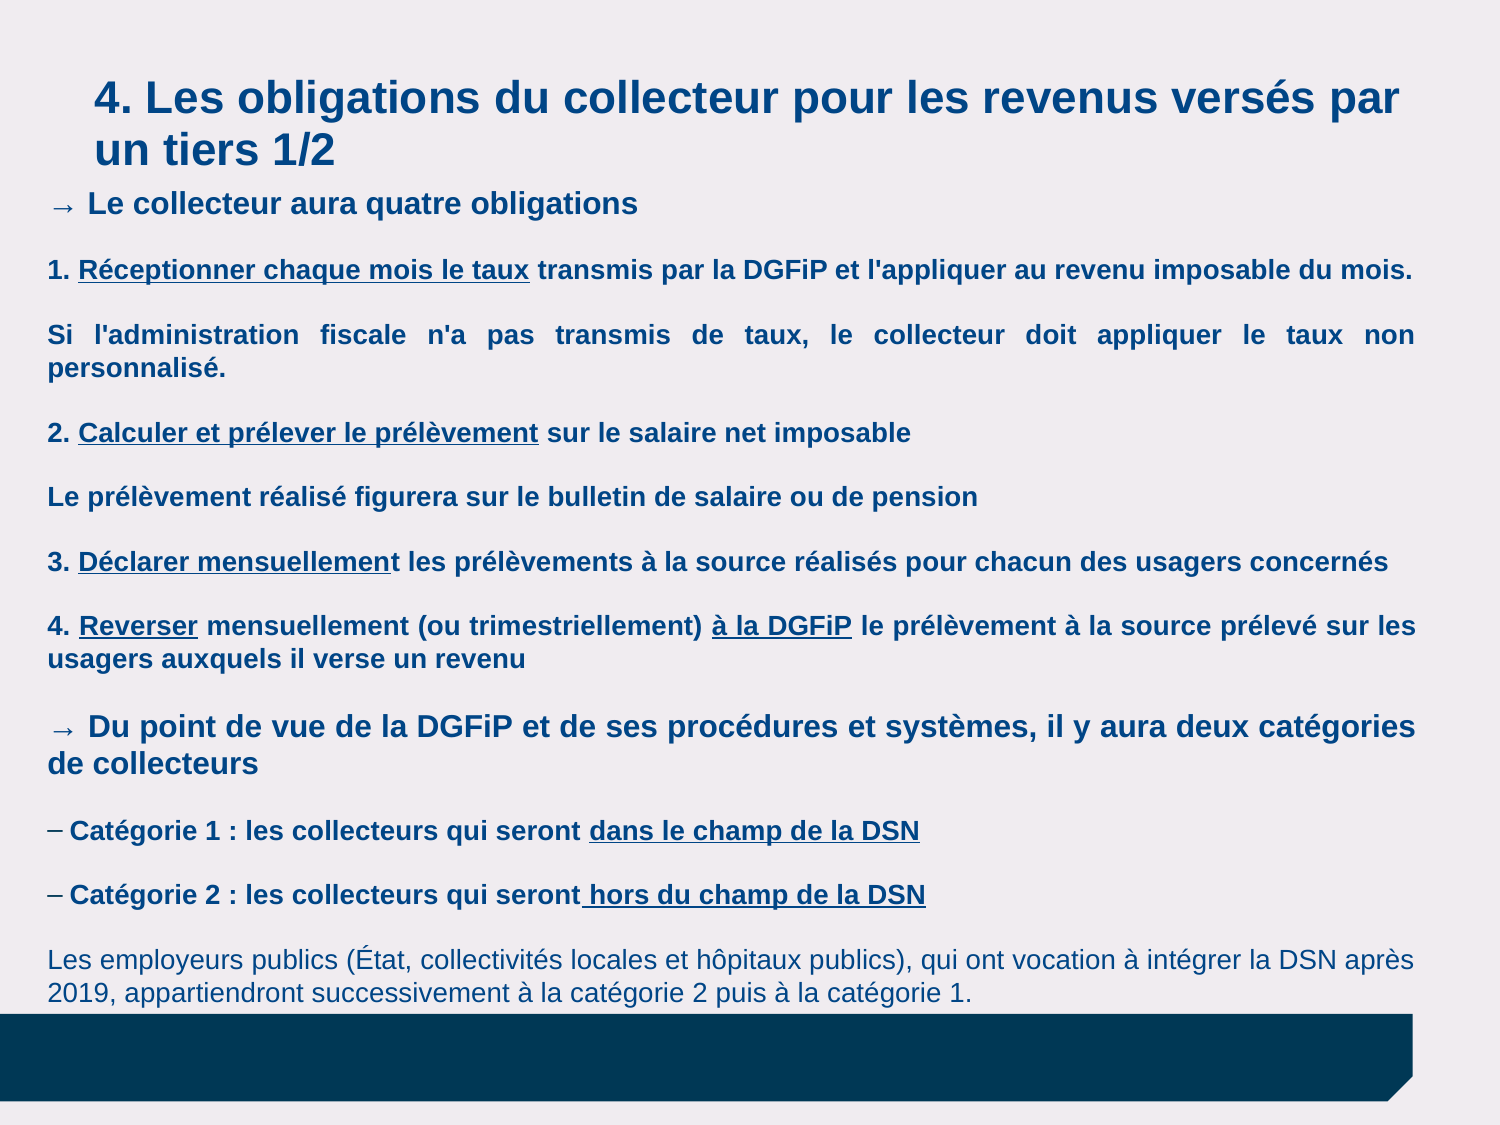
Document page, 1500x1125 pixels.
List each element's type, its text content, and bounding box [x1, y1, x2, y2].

list → Le collecteur aura quatre obligations 1. Réceptionner chaque mois le taux transmis par la DGFiP et l'appliquer au revenu imposable du mois. Si l'administration fiscale n'a pas transmis de taux, le collecteur doit appliquer le taux non personnalisé. 2. Calculer et prélever le prélèvement sur le salaire net imposable Le prélèvement réalisé figurera sur le bulletin de salaire ou de pension 3. Déclarer mensuellement les prélèvements à la source réalisés pour chacun des usagers concernés 4. Reverser mensuellement (ou trimestriellement) à la DGFiP le prélèvement à la source prélevé sur les usagers auxquels il verse un revenu → Du point de vue de la DGFiP et de ses procédures et systèmes, il y aura deux catégories de collecteurs Catégorie 1 : les collecteurs qui seront dans le champ de la DSN Catégorie 2 : les collecteurs qui seront hors du champ de la DSN Les employeurs publics (État, collectivités locales et hôpitaux publics), qui ont vocation à intégrer la DSN après 2019, appartiendront successivement à la catégorie 2 puis à la catégorie 1. [47, 183, 1418, 1028]
title 4. Les obligations du collecteur pour les revenus versés par un tiers 1/2 [94, 68, 1438, 180]
text_box [0, 1013, 1413, 1102]
